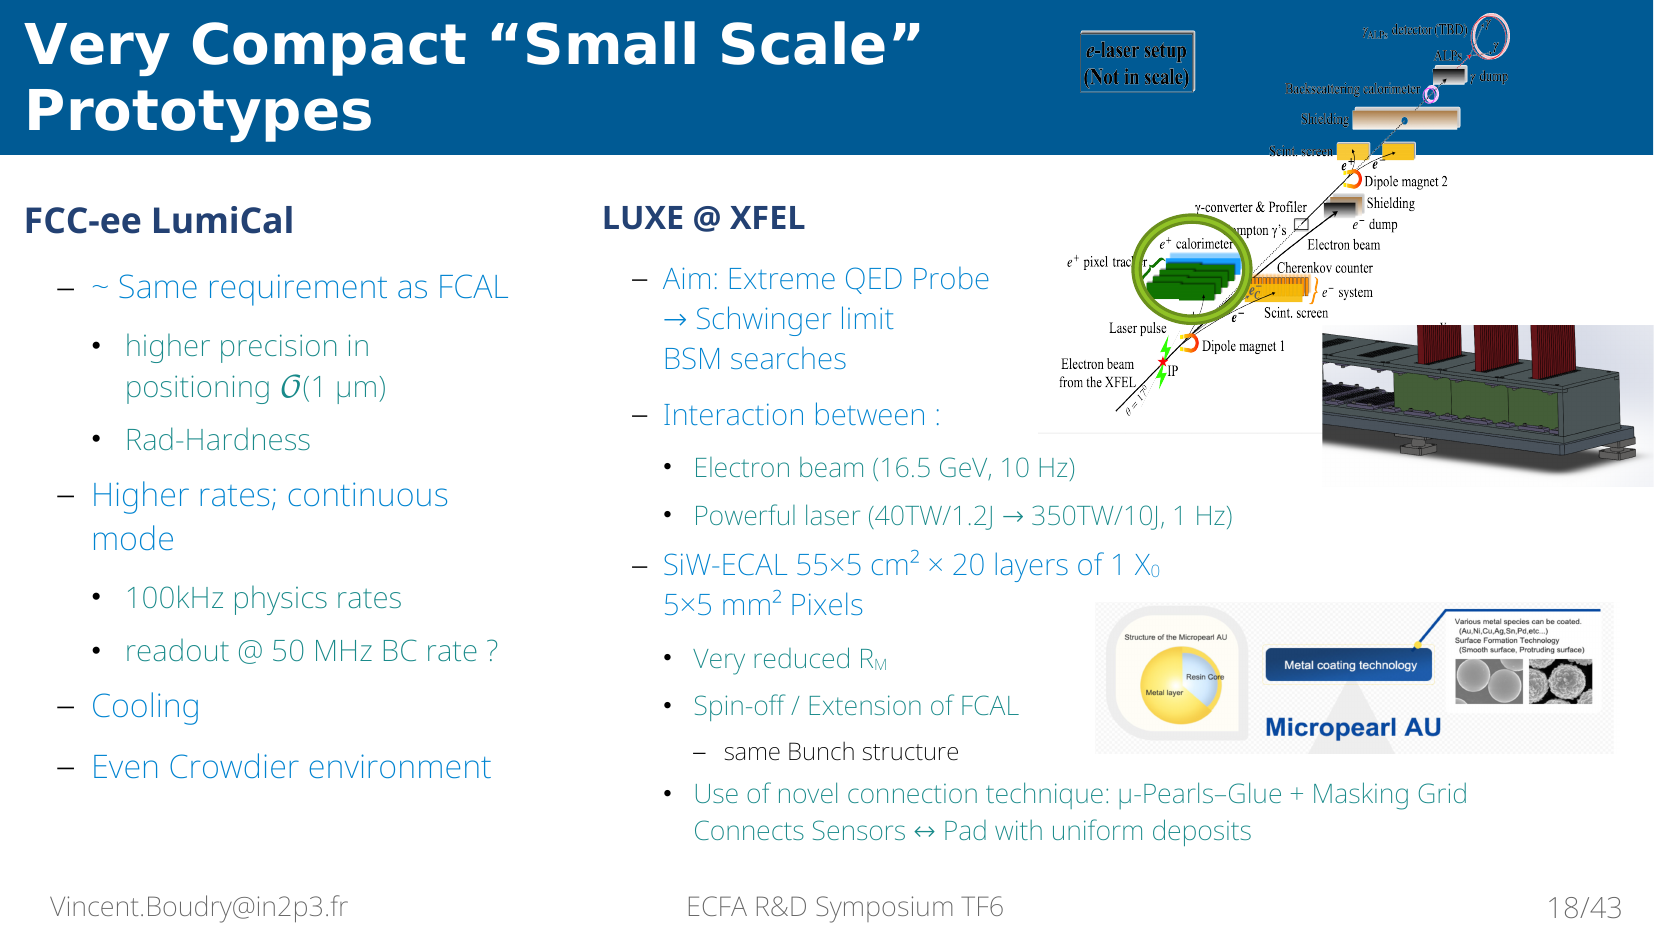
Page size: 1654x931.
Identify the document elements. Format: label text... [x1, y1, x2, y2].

list FCC-ee LumiCal ~ Same requirement as FCAL higher precision in positioning 𝒪(1 μm) Rad-Hardness Higher rates; continuous mode 100kHz physics rates readout @ 50 MHz BC rate ? Cooling Even Crowdier environment [23, 195, 511, 798]
picture [1038, 13, 1654, 487]
text_box [1132, 214, 1252, 324]
list LUXE @ XFEL Aim: Extreme QED Probe → Schwinger limit BSM searches Interaction between : Electron beam (16.5 GeV, 10 Hz) Powerful laser (40TW/1.2J → 350TW/10J, 1 Hz) SiW-ECAL 55×5 cm² × 20 layers of 1 X0 5×5 mm² Pixels Very reduced RM Spin-off / Extension of FCAL same Bunch structure Use of novel connection technique: μ-Pearls–Glue + Masking Grid Connects Sensors ↔ Pad with uniform deposits [601, 195, 1527, 855]
picture [1095, 602, 1620, 754]
title Very Compact “Small Scale” Prototypes [24, 12, 1635, 144]
